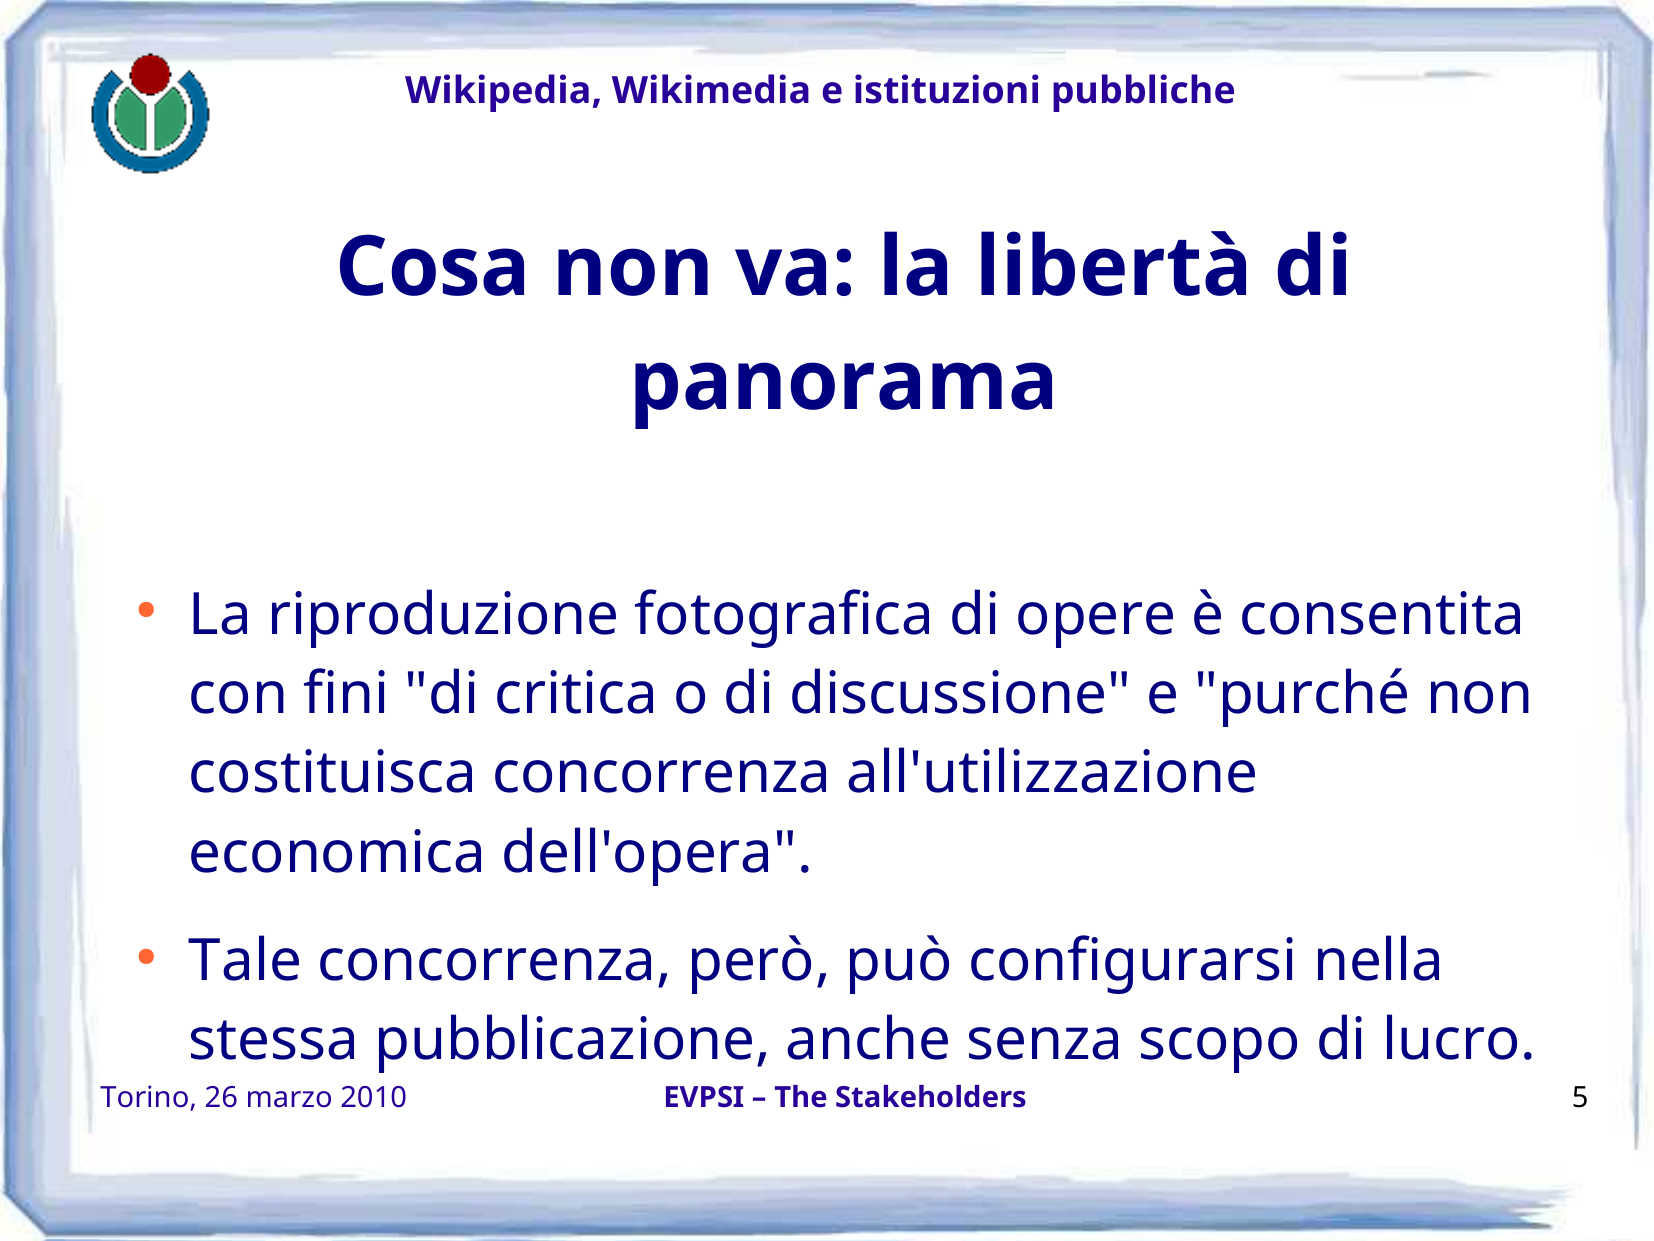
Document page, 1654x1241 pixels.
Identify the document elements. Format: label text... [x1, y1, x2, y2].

title Wikipedia, Wikimedia e istituzioni pubbliche [76, 59, 1565, 119]
picture [0, 0, 1654, 1241]
list Cosa non va: la libertà di panorama La riproduzione fotografica di opere è consentita con fini "di critica o di discussione" e "purché non costituisca concorrenza all'utilizzazione economica dell'opera". Tale concorrenza, però, può configurarsi nella stessa pubblicazione, anche senza scopo di lucro. [118, 206, 1571, 902]
